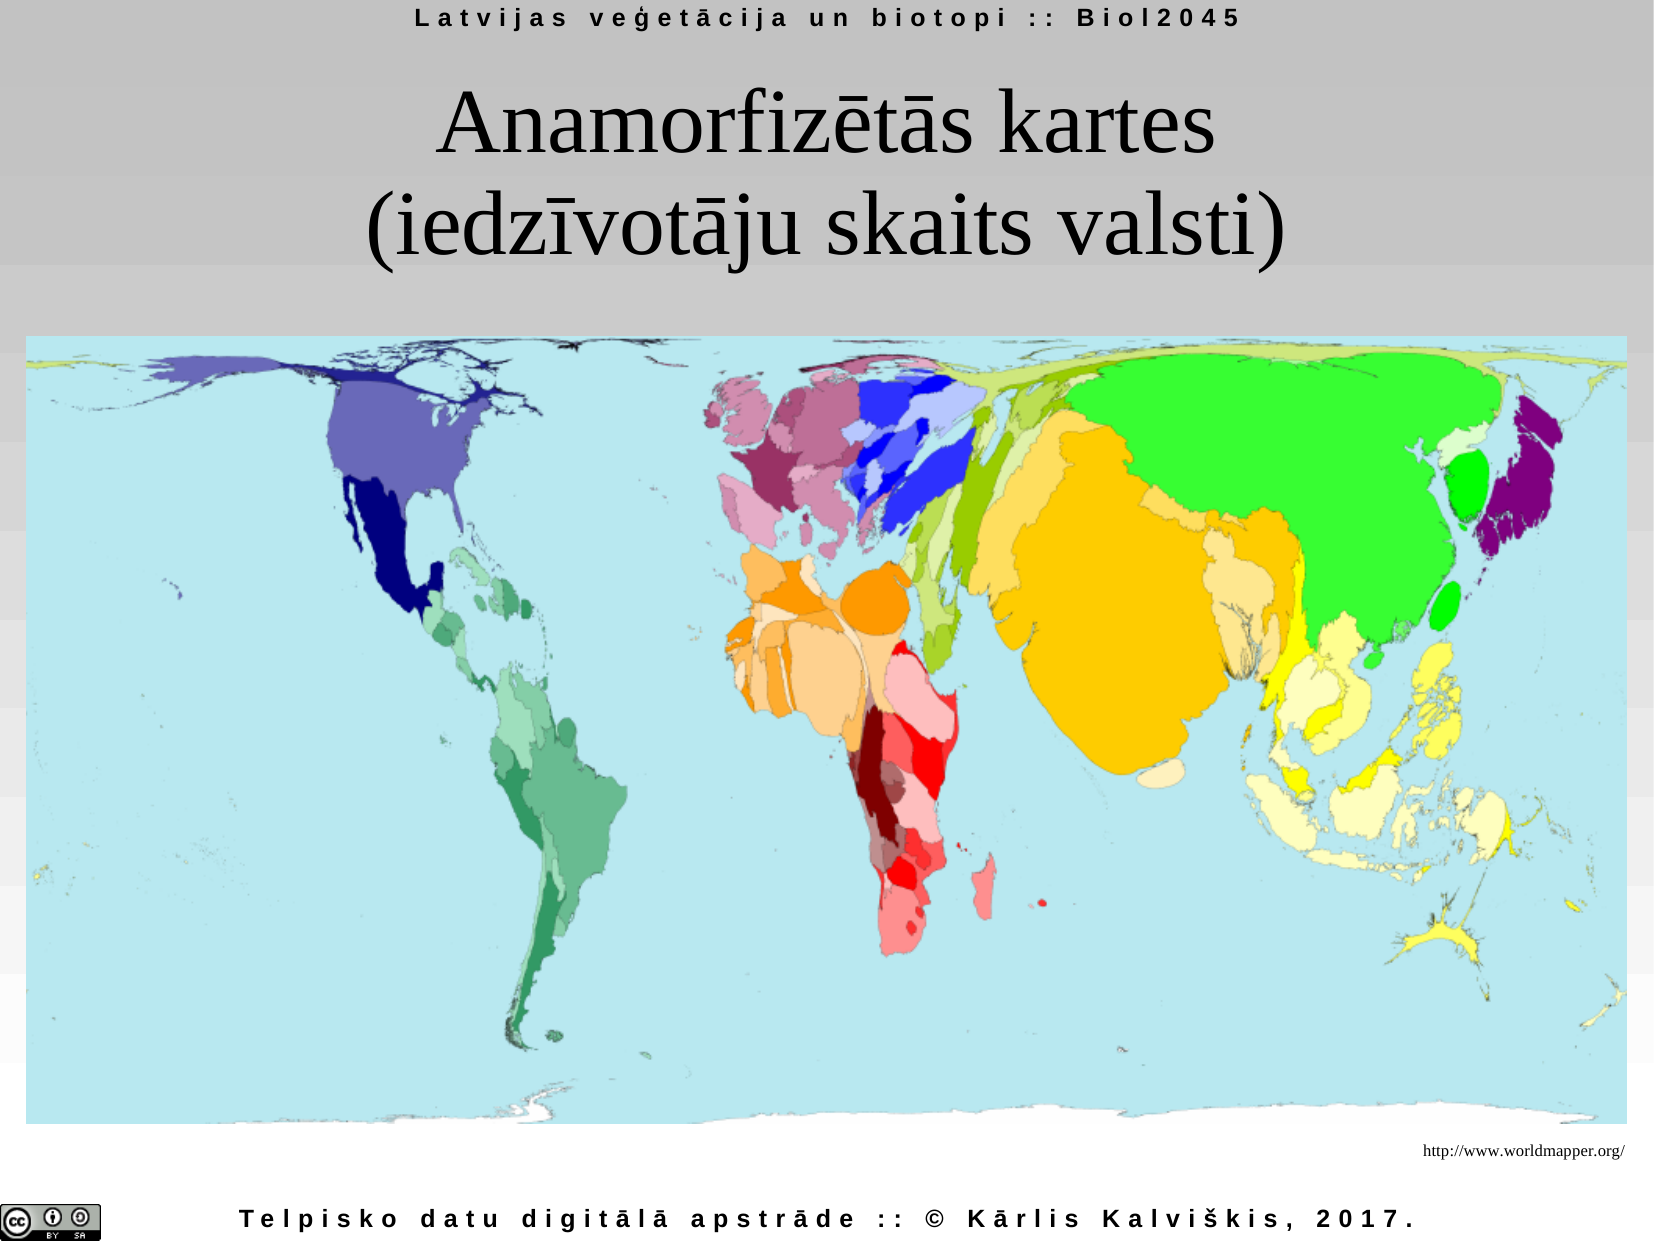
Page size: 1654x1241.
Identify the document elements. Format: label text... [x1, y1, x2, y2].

text_box http://www.worldmapper.org/ [1425, 1141, 1626, 1161]
title Anamorfizētās kartes (iedzīvotāju skaits valsti) [29, 49, 1625, 296]
picture [0, 0, 1654, 1241]
